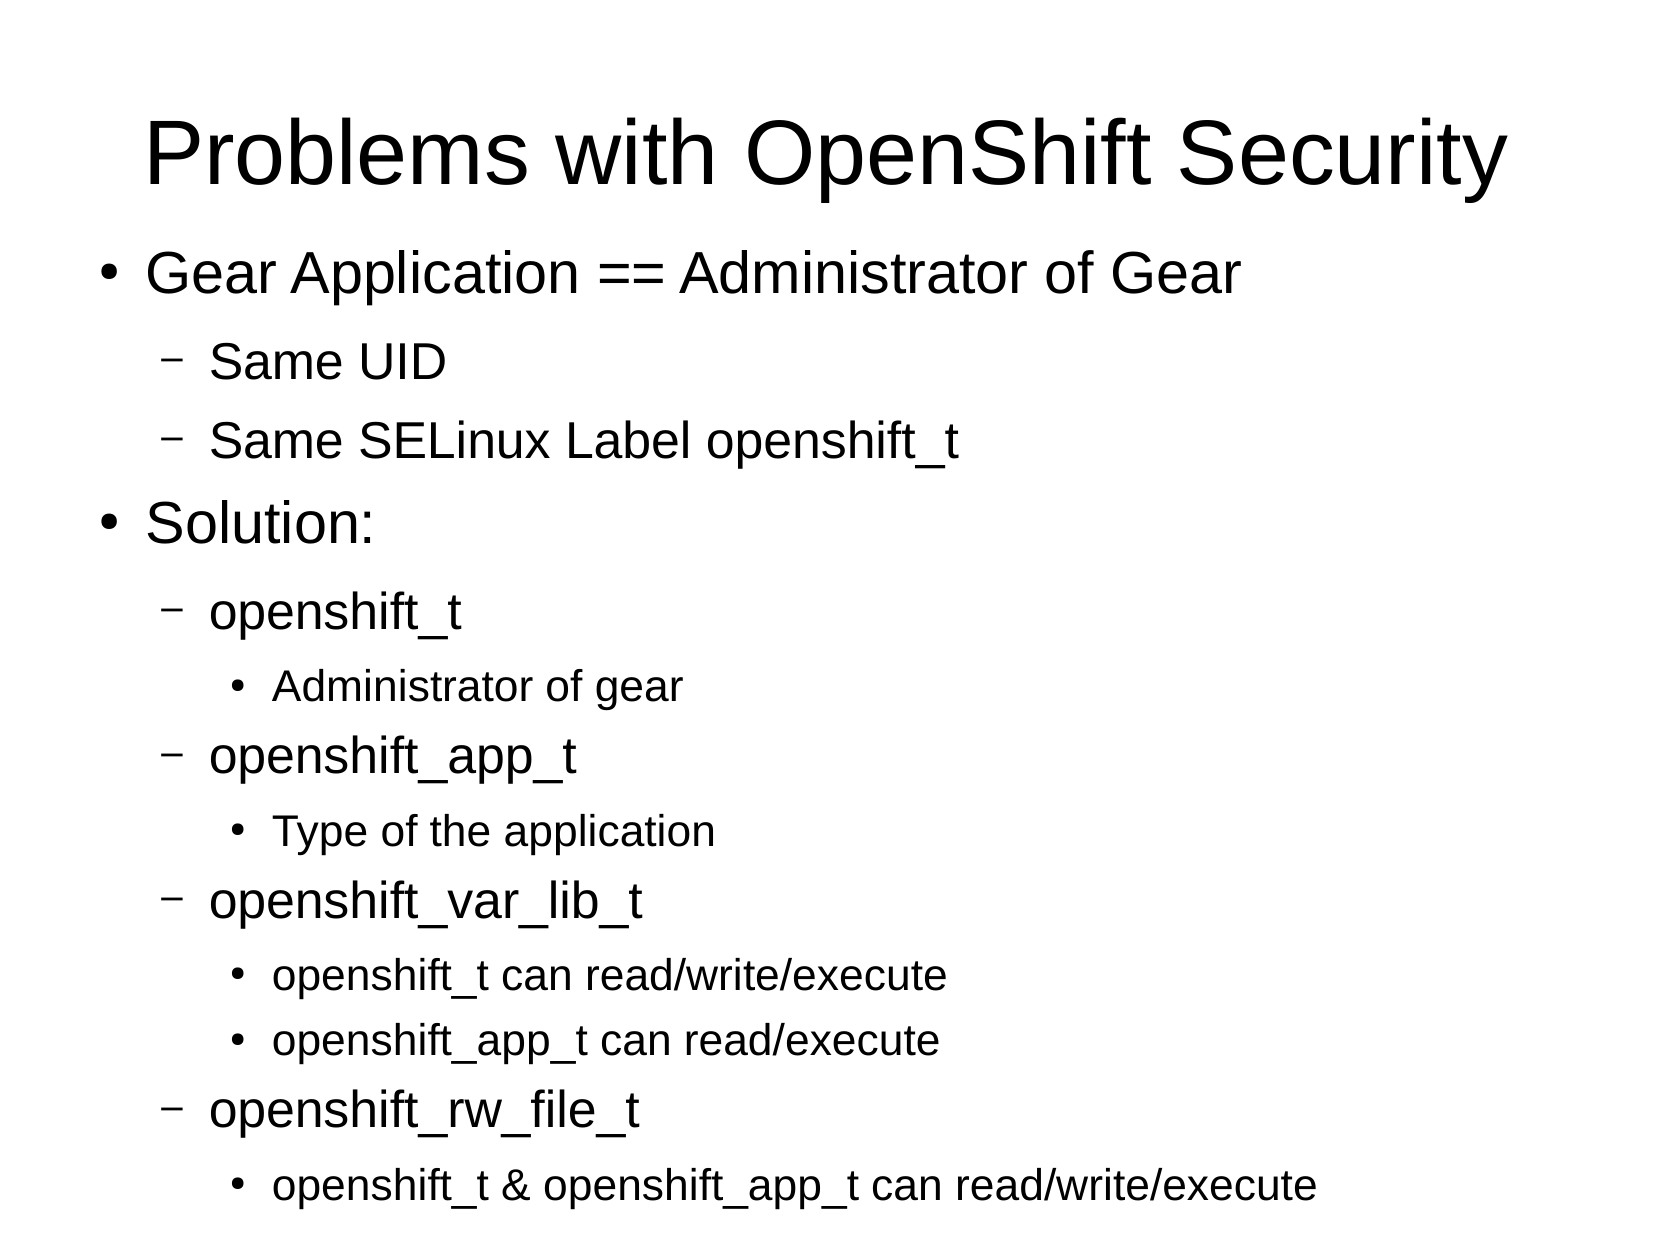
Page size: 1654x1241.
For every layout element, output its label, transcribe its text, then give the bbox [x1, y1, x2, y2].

list Gear Application == Administrator of Gear Same UID Same SELinux Label openshift_t Solution: openshift_t Administrator of gear openshift_app_t Type of the application openshift_var_lib_t openshift_t can read/write/execute openshift_app_t can read/execute openshift_rw_file_t openshift_t & openshift_app_t can read/write/execute [82, 240, 1571, 1216]
title Problems with OpenShift Security [82, 49, 1571, 240]
